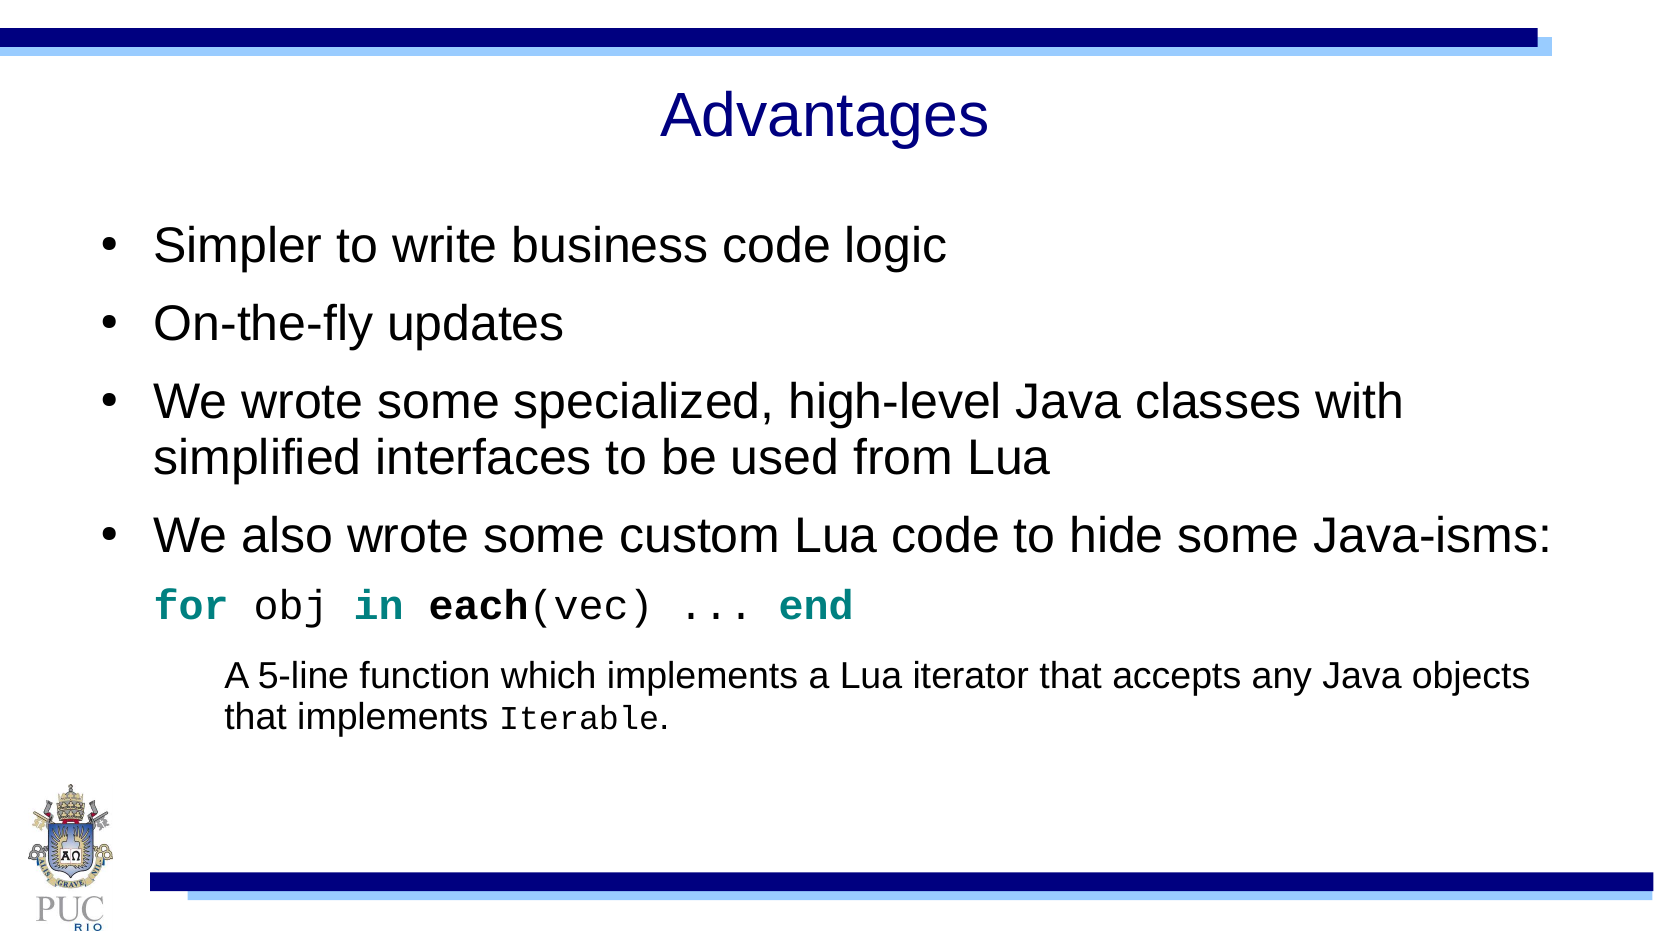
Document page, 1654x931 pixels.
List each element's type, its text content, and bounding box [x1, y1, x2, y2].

title Advantages [37, 37, 1613, 193]
list Simpler to write business code logic On-the-fly updates We wrote some specialized, high-level Java classes with simplified interfaces to be used from Lua We also wrote some custom Lua code to hide some Java-isms: for obj in each(vec) ... end A 5-line function which implements a Lua iterator that accepts any Java objects that implements Iterable. [82, 217, 1571, 751]
picture [28, 784, 113, 931]
